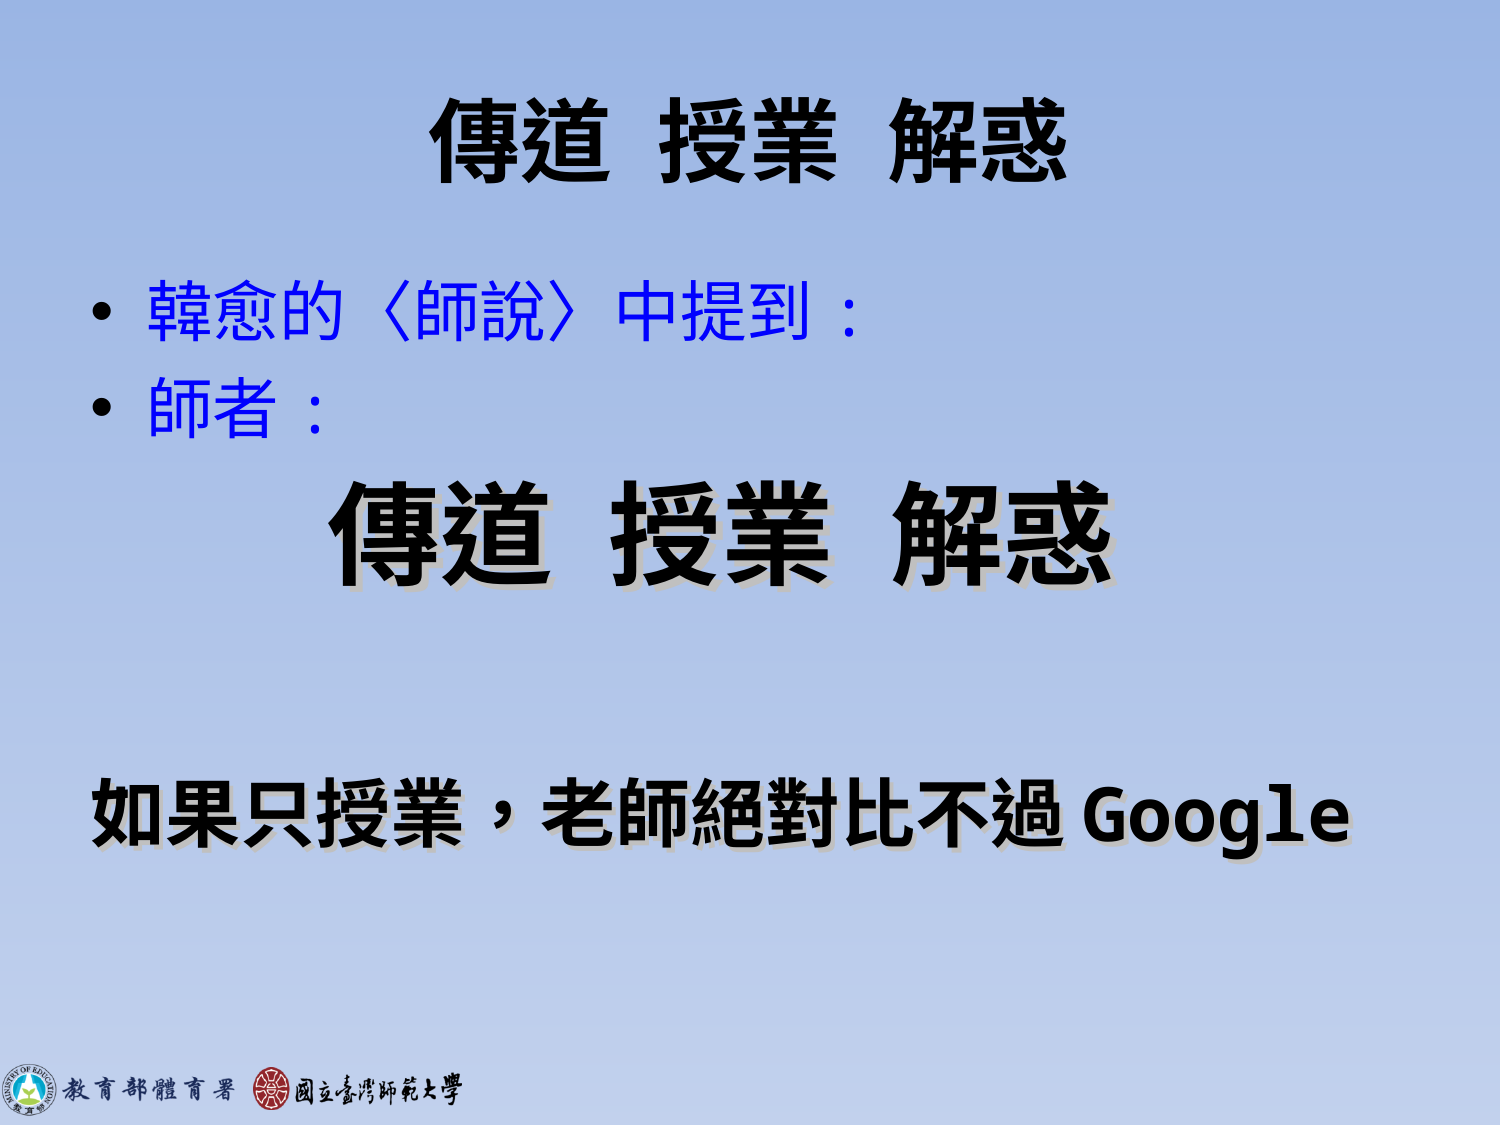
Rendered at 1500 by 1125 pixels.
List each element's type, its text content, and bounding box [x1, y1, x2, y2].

title 傳道 授業 解惑 [75, 45, 1426, 233]
list 韓愈的〈師說〉中提到: 師者: 傳道 授業 解惑 如果只授業，老師絕對比不過Google [75, 262, 1426, 1005]
